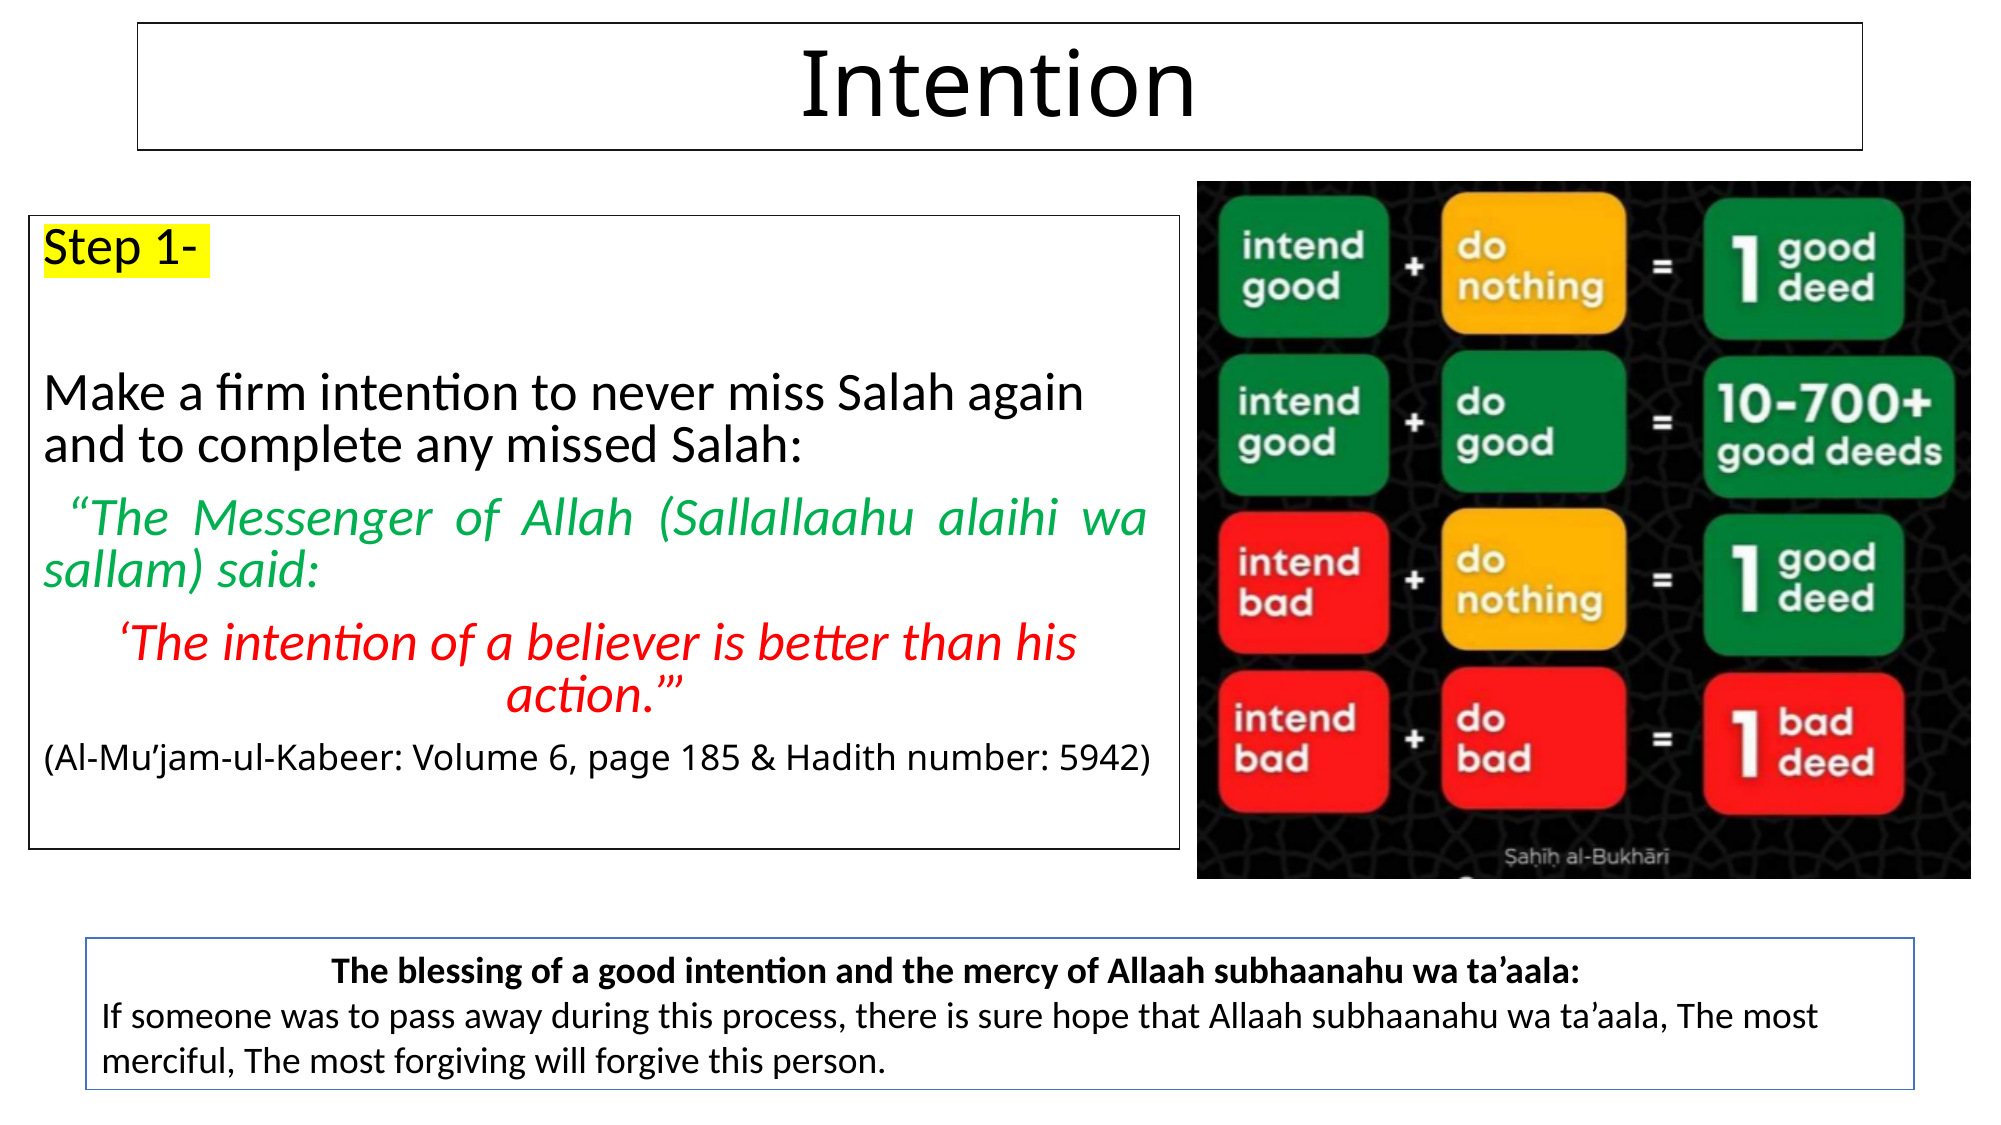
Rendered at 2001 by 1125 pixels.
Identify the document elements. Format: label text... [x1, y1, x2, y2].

title Intention [137, 22, 1863, 150]
text_box Step 1- Make a firm intention to never miss Salah again and to complete any missed Salah: “The Messenger of Allah (Sallallaahu alaihi wa sallam) said: ‘The intention of a believer is better than his action.’” (Al-Mu’jam-ul-Kabeer: Volume 6, page 185 & Hadith number: 5942) [29, 215, 1180, 850]
text_box The blessing of a good intention and the mercy of Allaah subhaanahu wa ta’aala: If someone was to pass away during this process, there is sure hope that Allaah subhaanahu wa ta’aala, The most merciful, The most forgiving will forgive this person. [86, 938, 1914, 1090]
picture [1197, 181, 1971, 879]
